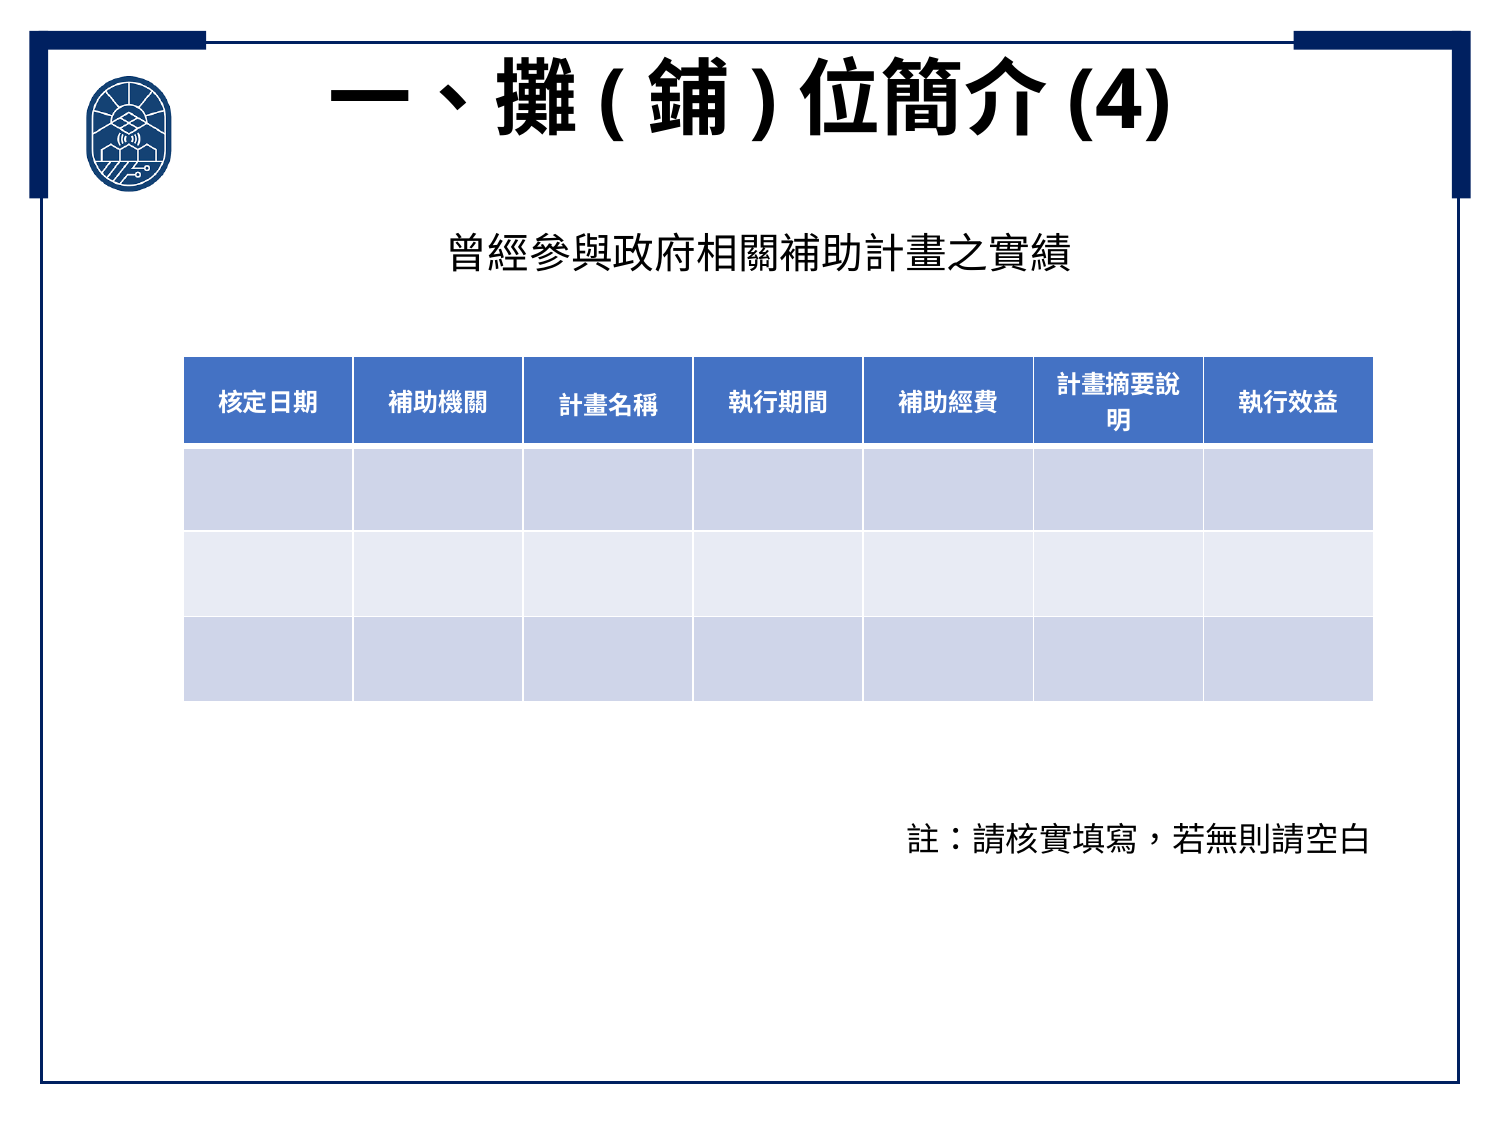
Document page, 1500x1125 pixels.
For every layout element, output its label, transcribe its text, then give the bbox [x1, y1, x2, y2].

table_cell [694, 532, 862, 616]
table_cell [524, 532, 692, 616]
table_header 核定日期 [184, 357, 352, 443]
table_header 執行效益 [1204, 357, 1373, 443]
table_header 計畫摘要說明 [1034, 357, 1203, 443]
table_cell [864, 449, 1033, 530]
table_cell [864, 532, 1033, 616]
table_cell [1204, 617, 1373, 701]
table_header 執行期間 [694, 357, 862, 443]
table_cell [354, 532, 522, 616]
table_cell [184, 617, 352, 701]
table_cell [524, 449, 692, 530]
table_cell [1034, 449, 1203, 530]
table_cell [694, 617, 862, 701]
picture [50, 55, 207, 212]
table_cell [354, 449, 522, 530]
table_cell [1034, 617, 1203, 701]
table_cell [354, 617, 522, 701]
table_cell [1034, 532, 1203, 616]
table_cell [1204, 532, 1373, 616]
table_cell [864, 617, 1033, 701]
table_cell [524, 617, 692, 701]
text_box 曾經參與政府相關補助計畫之實績 [430, 219, 1181, 285]
table_cell [184, 449, 352, 530]
text_box 註：請核實填寫，若無則請空白 [891, 810, 1500, 866]
table_cell [694, 449, 862, 530]
text_box 一、攤(鋪)位簡介(4) [74, 19, 1425, 171]
table_header 計畫名稱 [524, 357, 692, 443]
table_header 補助經費 [864, 357, 1033, 443]
table_cell [1204, 449, 1373, 530]
table_header 補助機關 [354, 357, 522, 443]
table_cell [184, 532, 352, 616]
